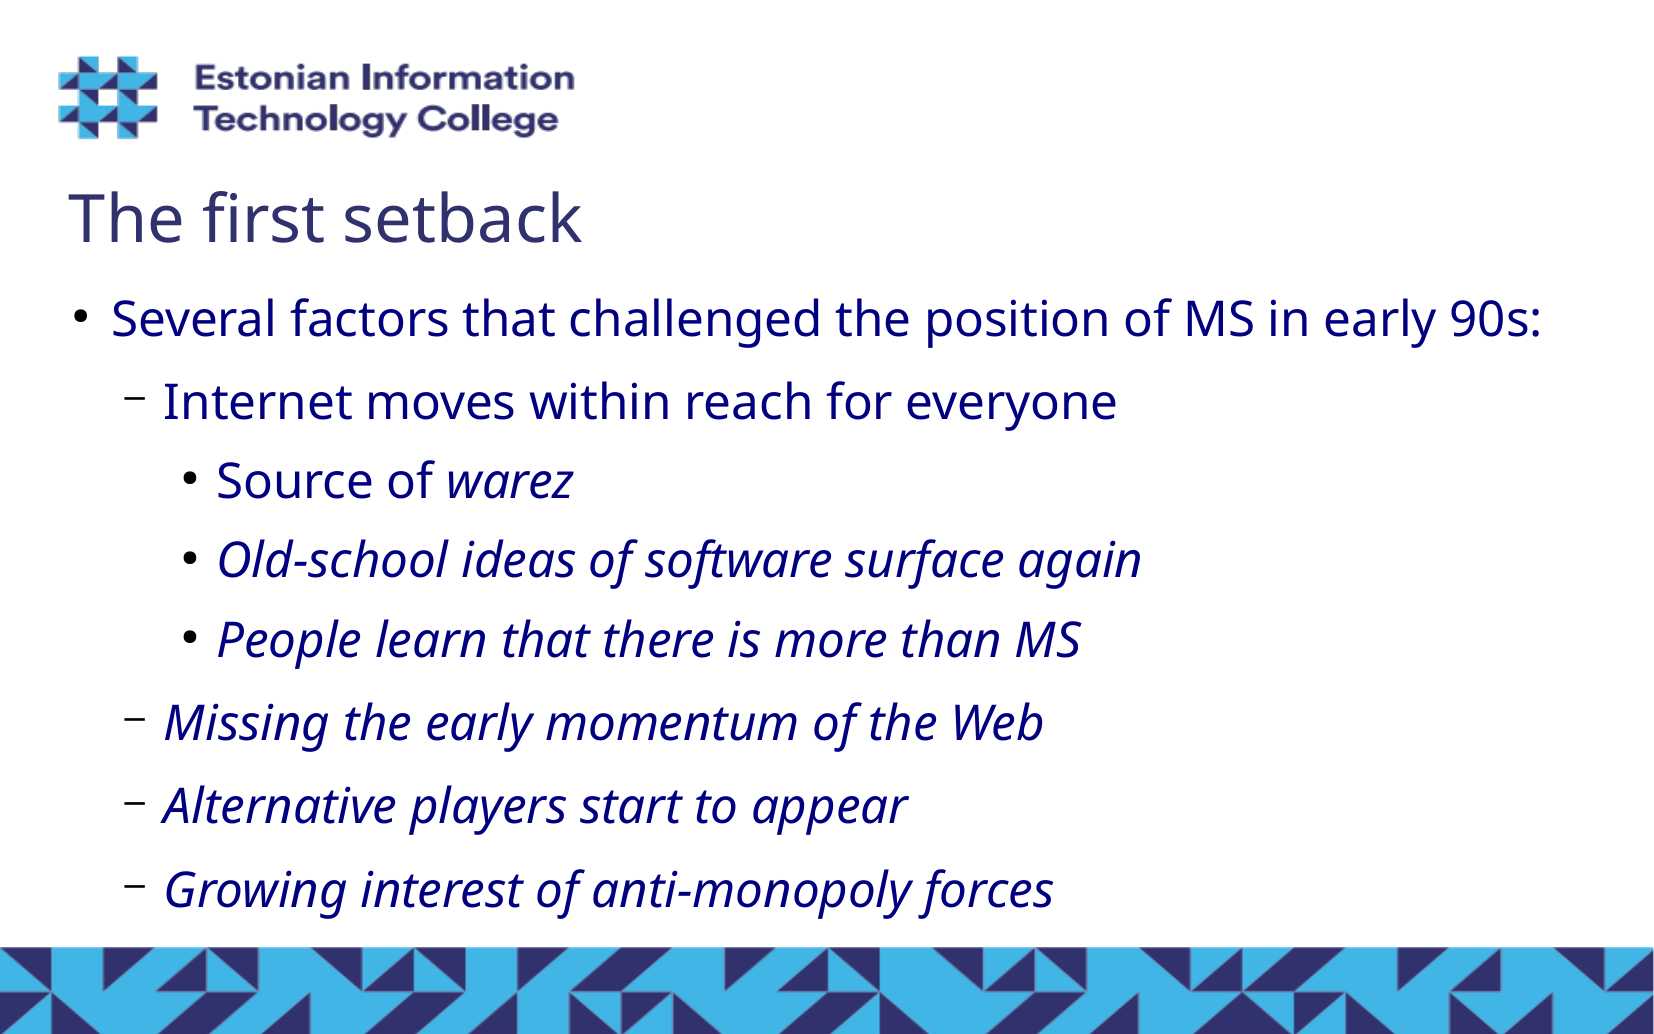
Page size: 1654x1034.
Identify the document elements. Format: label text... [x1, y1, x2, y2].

list Several factors that challenged the position of MS in early 90s: Internet moves within reach for everyone Source of warez Old-school ideas of software surface again People learn that there is more than MS Missing the early momentum of the Web Alternative players start to appear Growing interest of anti-monopoly forces [59, 283, 1595, 936]
title The first setback [68, 147, 1536, 283]
